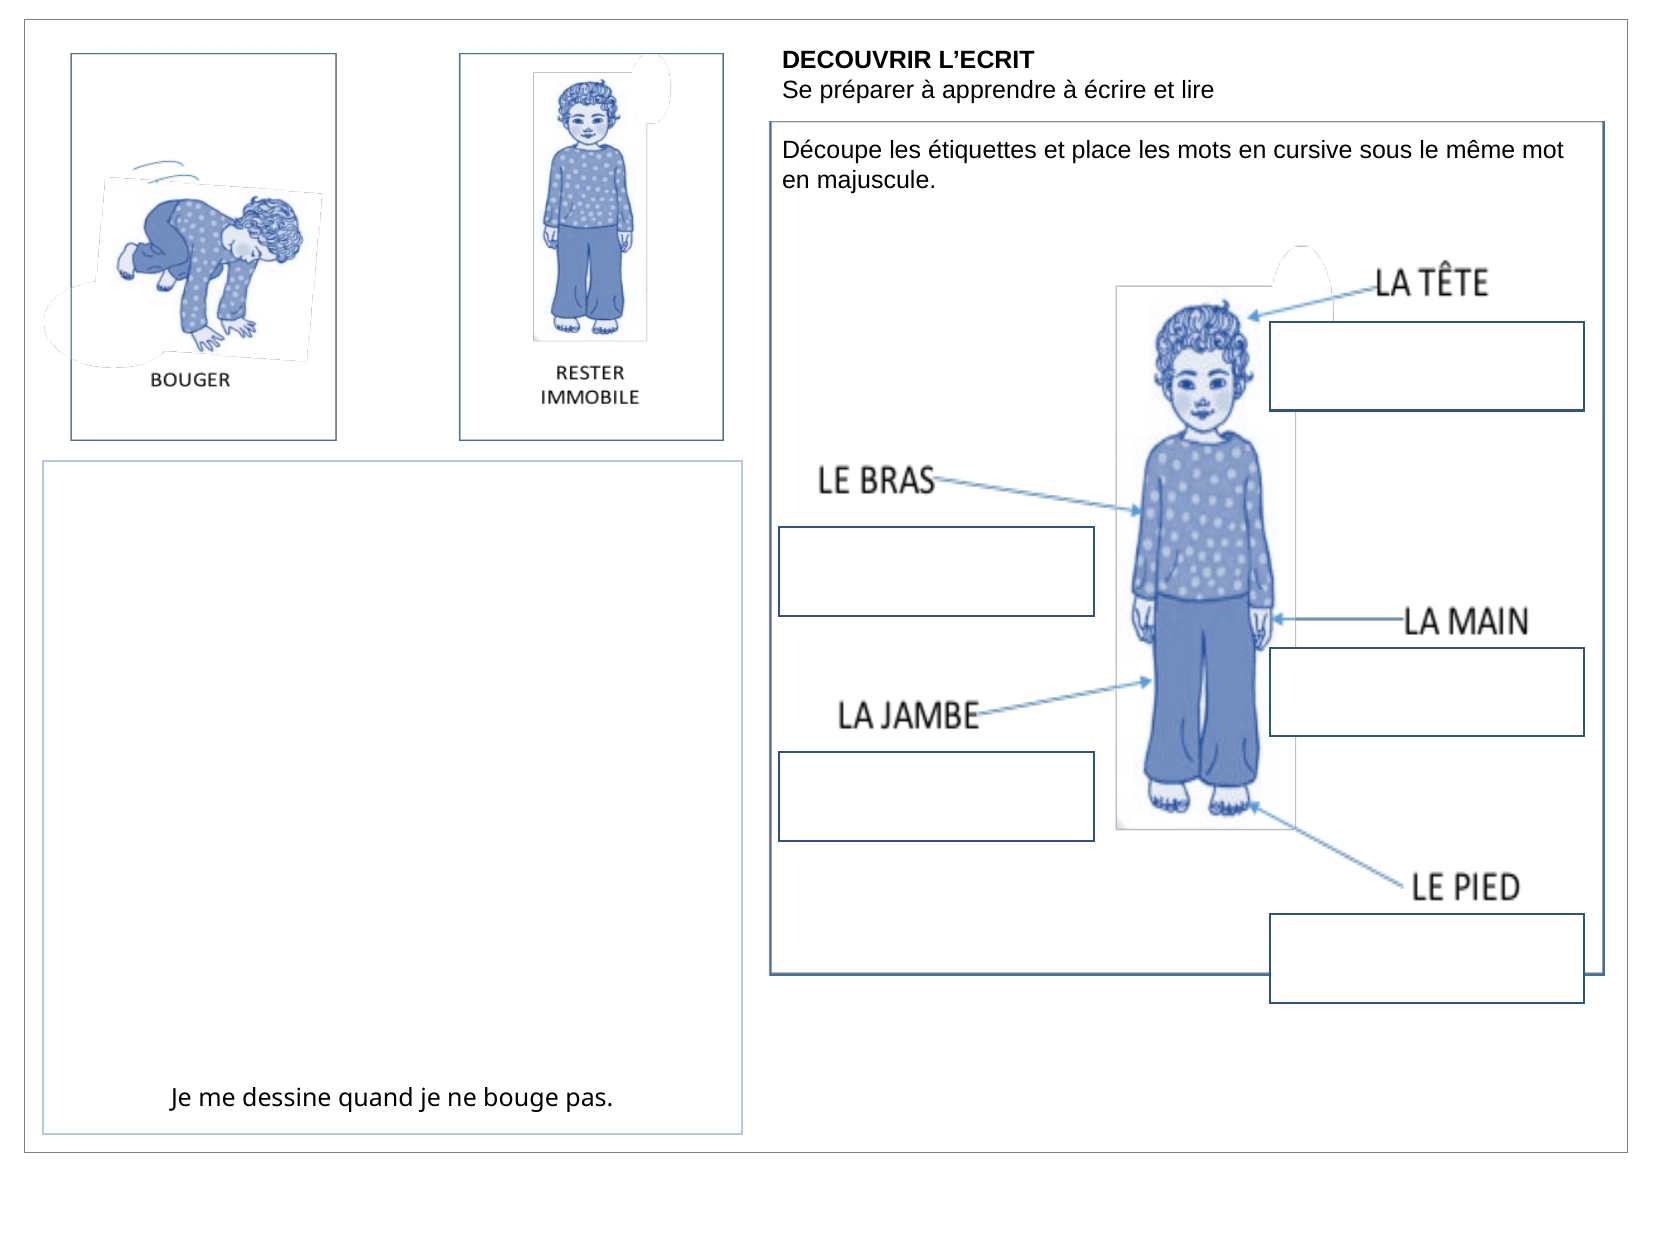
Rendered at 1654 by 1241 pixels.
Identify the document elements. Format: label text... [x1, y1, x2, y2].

text_box [25, 19, 1627, 1153]
picture [742, 120, 1605, 976]
text_box Je Je me dessine quand je ne bouge pas. [43, 461, 742, 1134]
text_box DECOUVRIR L’ECRIT Se préparer à apprendre à écrire et lire Découpe les étiquettes et place les mots en cursive sous le même mot en majuscule. [767, 35, 1605, 324]
picture [43, 53, 724, 441]
